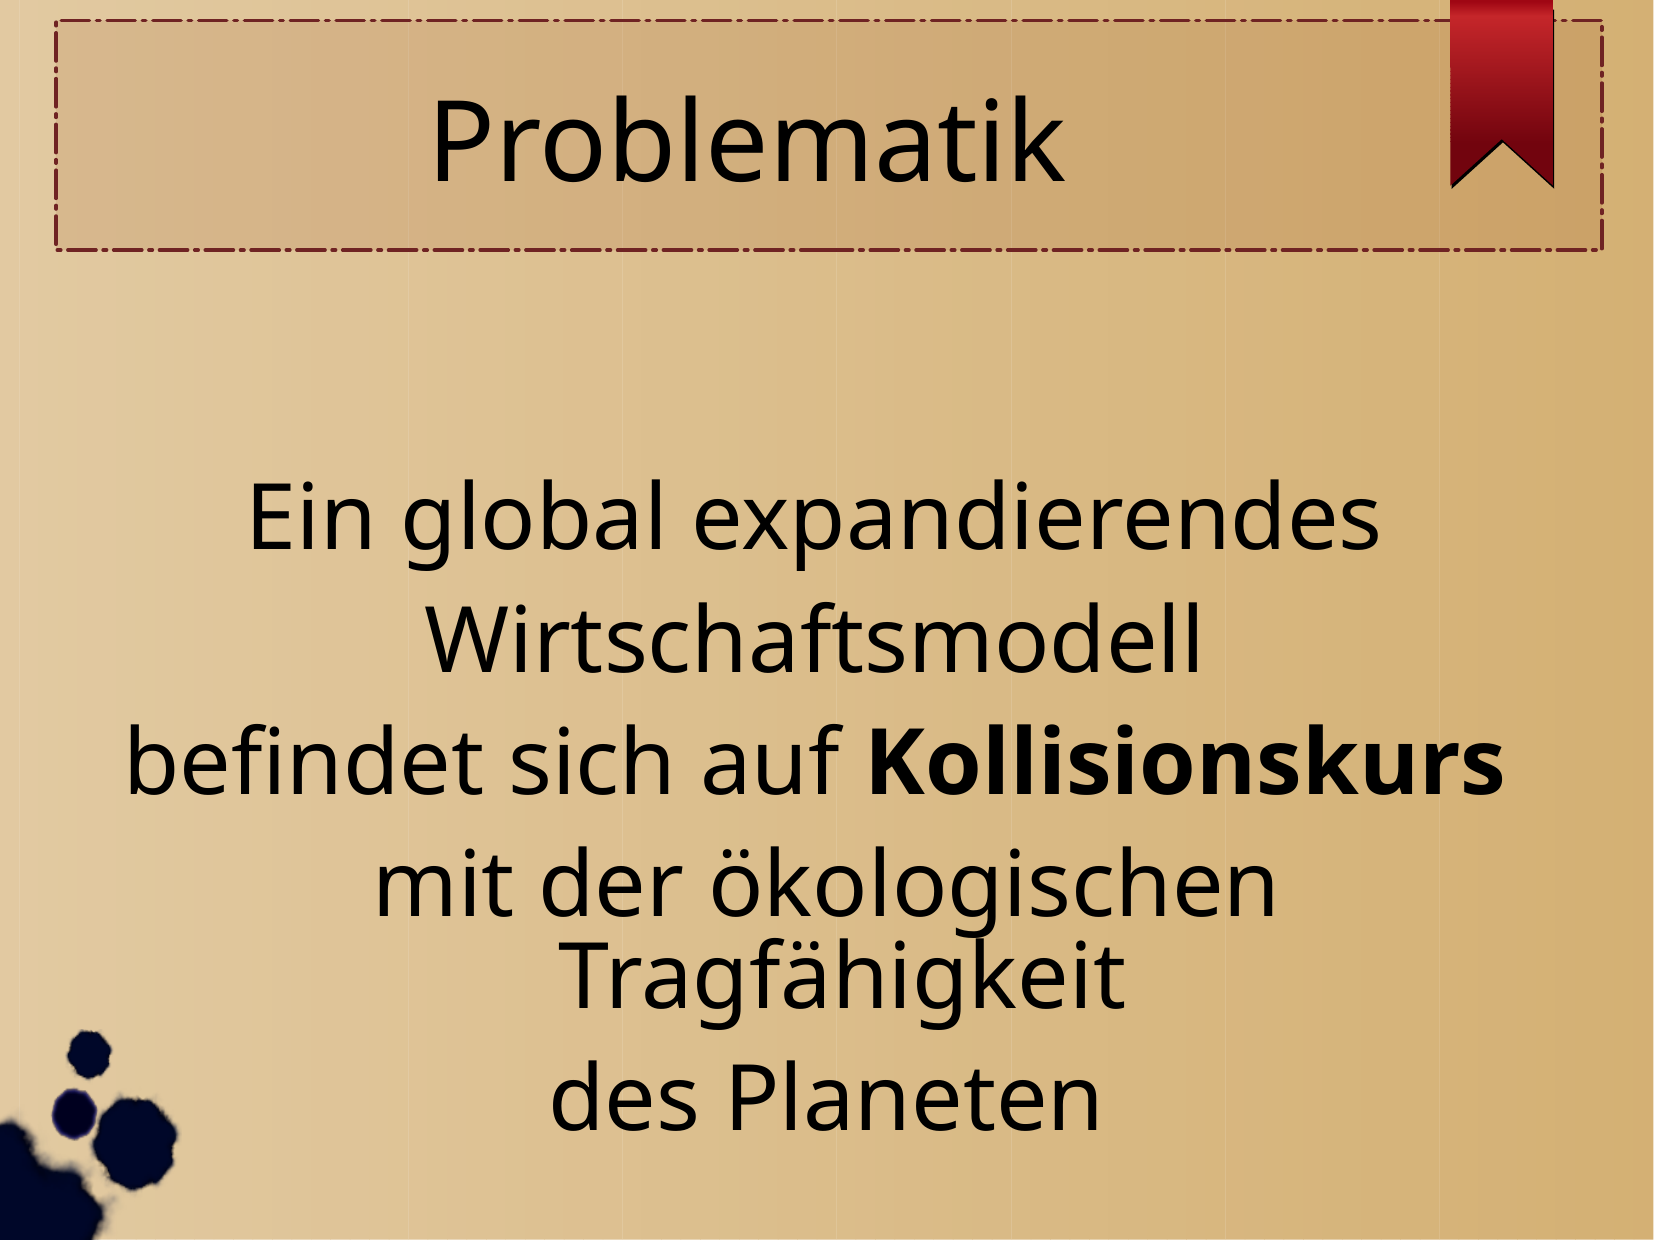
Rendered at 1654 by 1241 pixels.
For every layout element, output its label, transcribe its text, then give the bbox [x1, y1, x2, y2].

title Problematik [82, 47, 1412, 229]
text_box Ein global expandierendes Wirtschaftsmodell befindet sich auf Kollisionskurs mit der ökologischen Tragfähigkeit des Planeten [82, 324, 1571, 1063]
